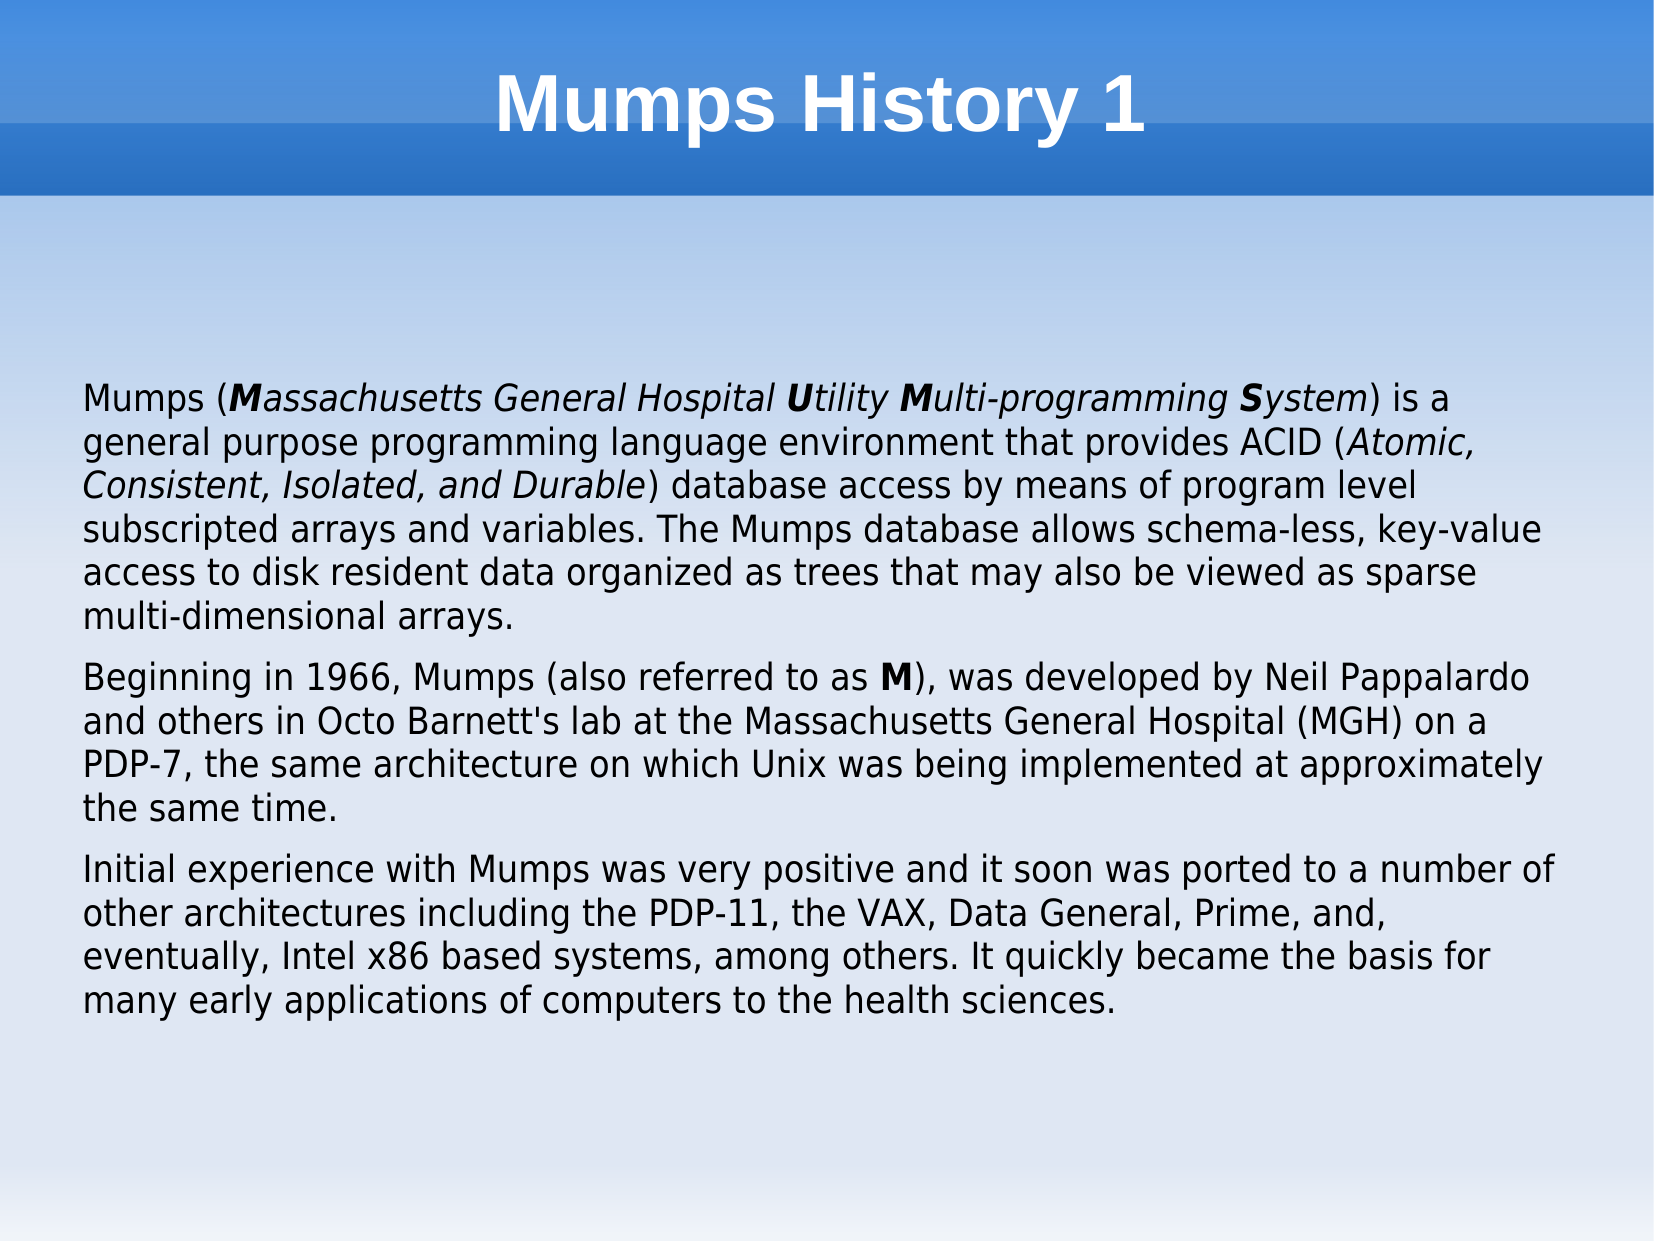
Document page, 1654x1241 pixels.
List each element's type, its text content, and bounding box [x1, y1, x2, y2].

title Mumps History 1 [76, 0, 1565, 208]
subtitle Mumps (Massachusetts General Hospital Utility Multi-programming System) is a general purpose programming language environment that provides ACID (Atomic, Consistent, Isolated, and Durable) database access by means of program level subscripted arrays and variables. The Mumps database allows schema-less, key-value access to disk resident data organized as trees that may also be viewed as sparse multi-dimensional arrays. Beginning in 1966, Mumps (also referred to as M), was developed by Neil Pappalardo and others in Octo Barnett's lab at the Massachusetts General Hospital (MGH) on a PDP-7, the same architecture on which Unix was being implemented at approximately the same time. Initial experience with Mumps was very positive and it soon was ported to a number of other architectures including the PDP-11, the VAX, Data General, Prime, and, eventually, Intel x86 based systems, among others. It quickly became the basis for many early applications of computers to the health sciences. [82, 290, 1571, 1109]
picture [0, 0, 1654, 1241]
